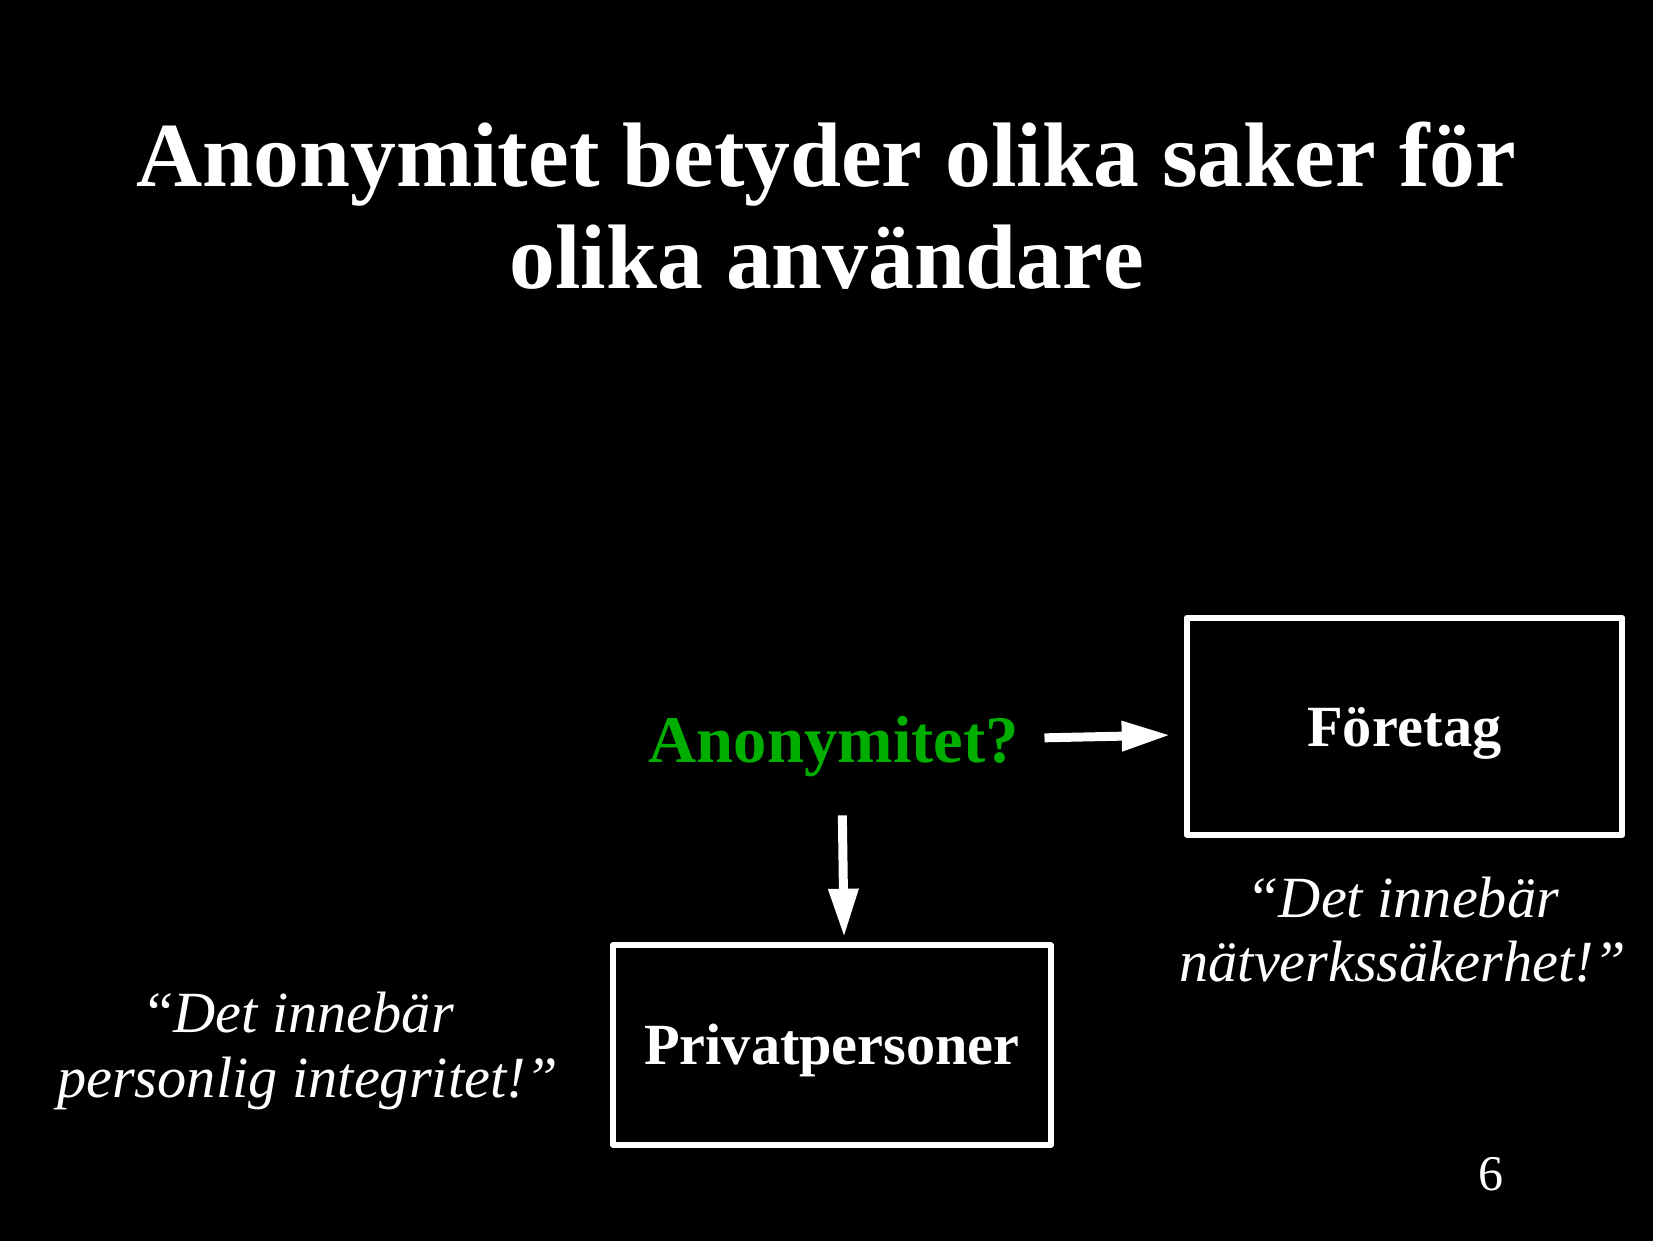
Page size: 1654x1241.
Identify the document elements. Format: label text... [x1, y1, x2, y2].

text_box Anonymitet? [632, 668, 1036, 813]
title Anonymitet betyder olika saker för olika användare [121, 86, 1534, 327]
text_box Företag [1186, 617, 1623, 835]
text_box “Det innebär nätverkssäkerhet!” [1179, 865, 1627, 995]
text_box “Det innebär personlig integritet!” [57, 980, 586, 1110]
text_box Privatpersoner [612, 945, 1051, 1145]
